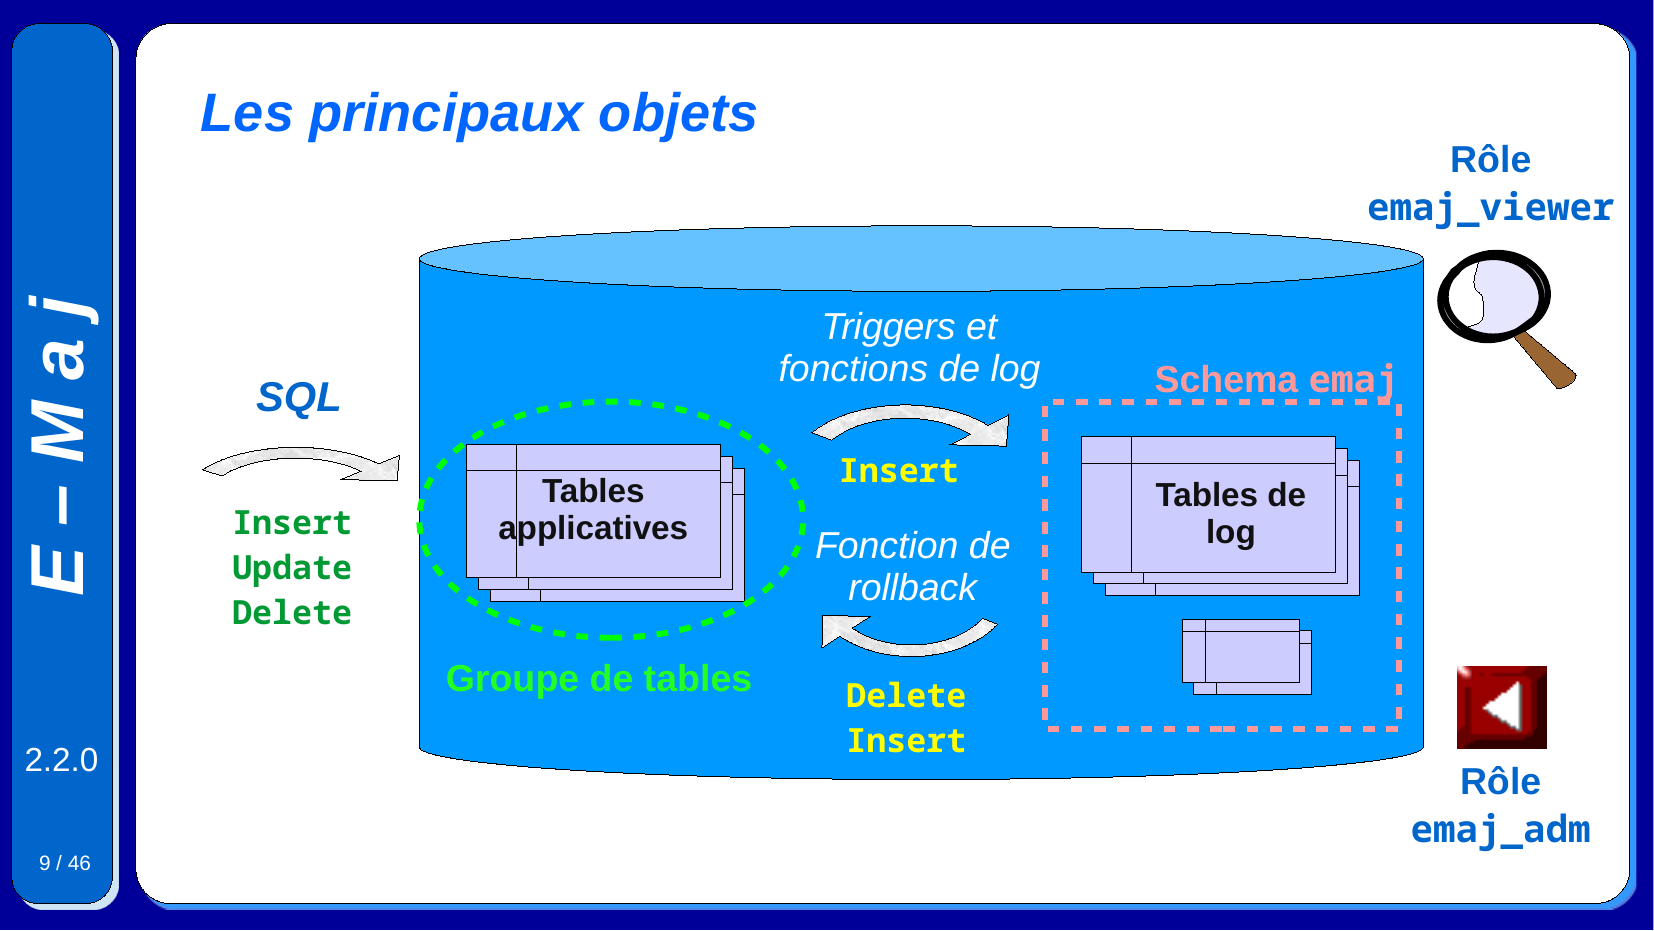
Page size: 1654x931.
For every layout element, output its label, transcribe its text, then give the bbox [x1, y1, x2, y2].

text_box Insert [817, 439, 981, 494]
text_box Schema emaj [1139, 344, 1414, 406]
text_box Rôle emaj_viewer [1352, 131, 1630, 233]
text_box Groupe de tables [431, 649, 768, 707]
text_box SQL [194, 366, 404, 428]
text_box Tables de log [1138, 468, 1323, 561]
text_box Delete Insert [802, 664, 1010, 759]
text_box Insert Update Delete [183, 491, 402, 626]
text_box [419, 260, 1424, 780]
text_box Triggers et fonctions de log [761, 298, 1058, 398]
text_box [202, 447, 400, 481]
picture [1457, 666, 1547, 749]
text_box Tables applicatives [448, 465, 739, 557]
text_box [1440, 252, 1577, 389]
title Les principaux objets [200, 34, 1575, 191]
text_box Rôle emaj_adm [1395, 752, 1609, 855]
text_box Fonction de rollback [755, 516, 1070, 616]
